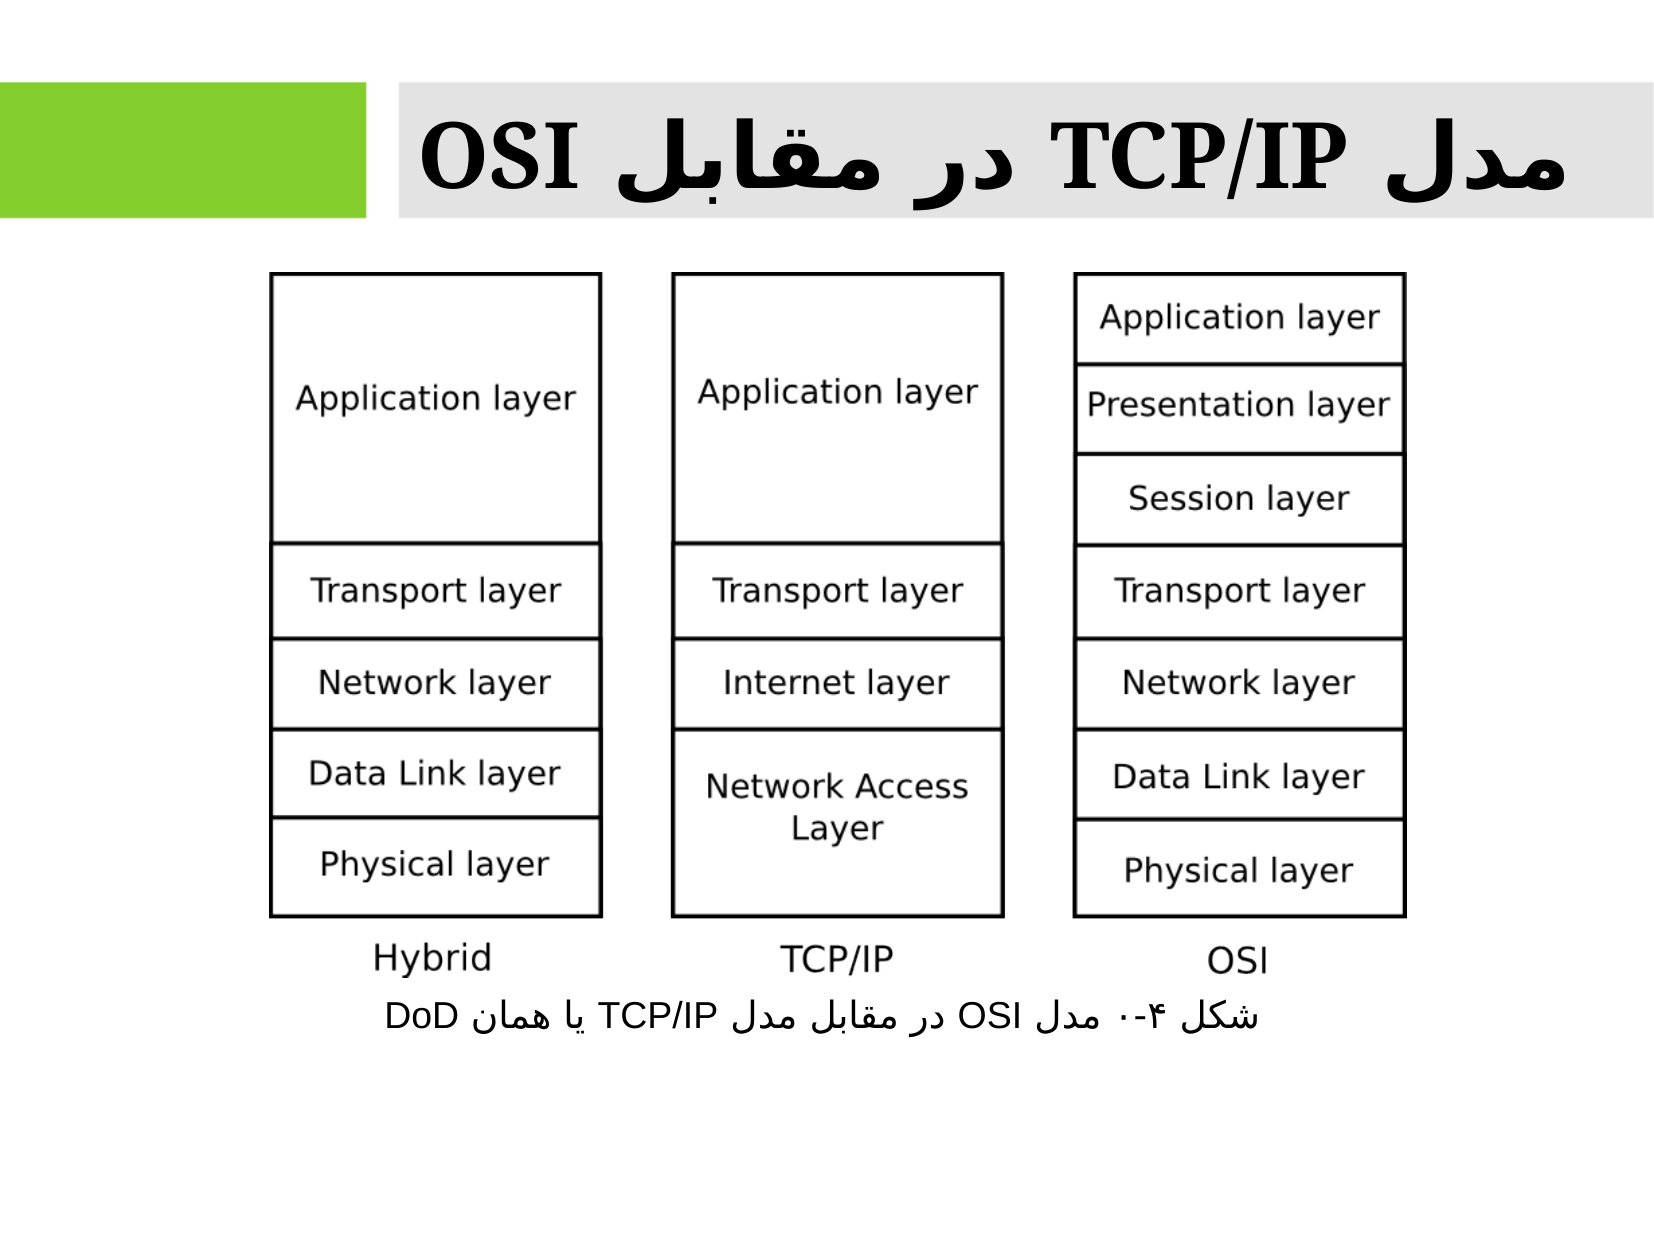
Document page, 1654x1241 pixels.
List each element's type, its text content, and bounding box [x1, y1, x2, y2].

picture [0, 0, 1654, 1241]
text_box شکل ۴-۰ مدل OSI در مقابل مدل TCP/IP یا همان DoD [345, 983, 1276, 1044]
title مدل TCP/IP در مقابل OSI [82, 49, 1571, 257]
